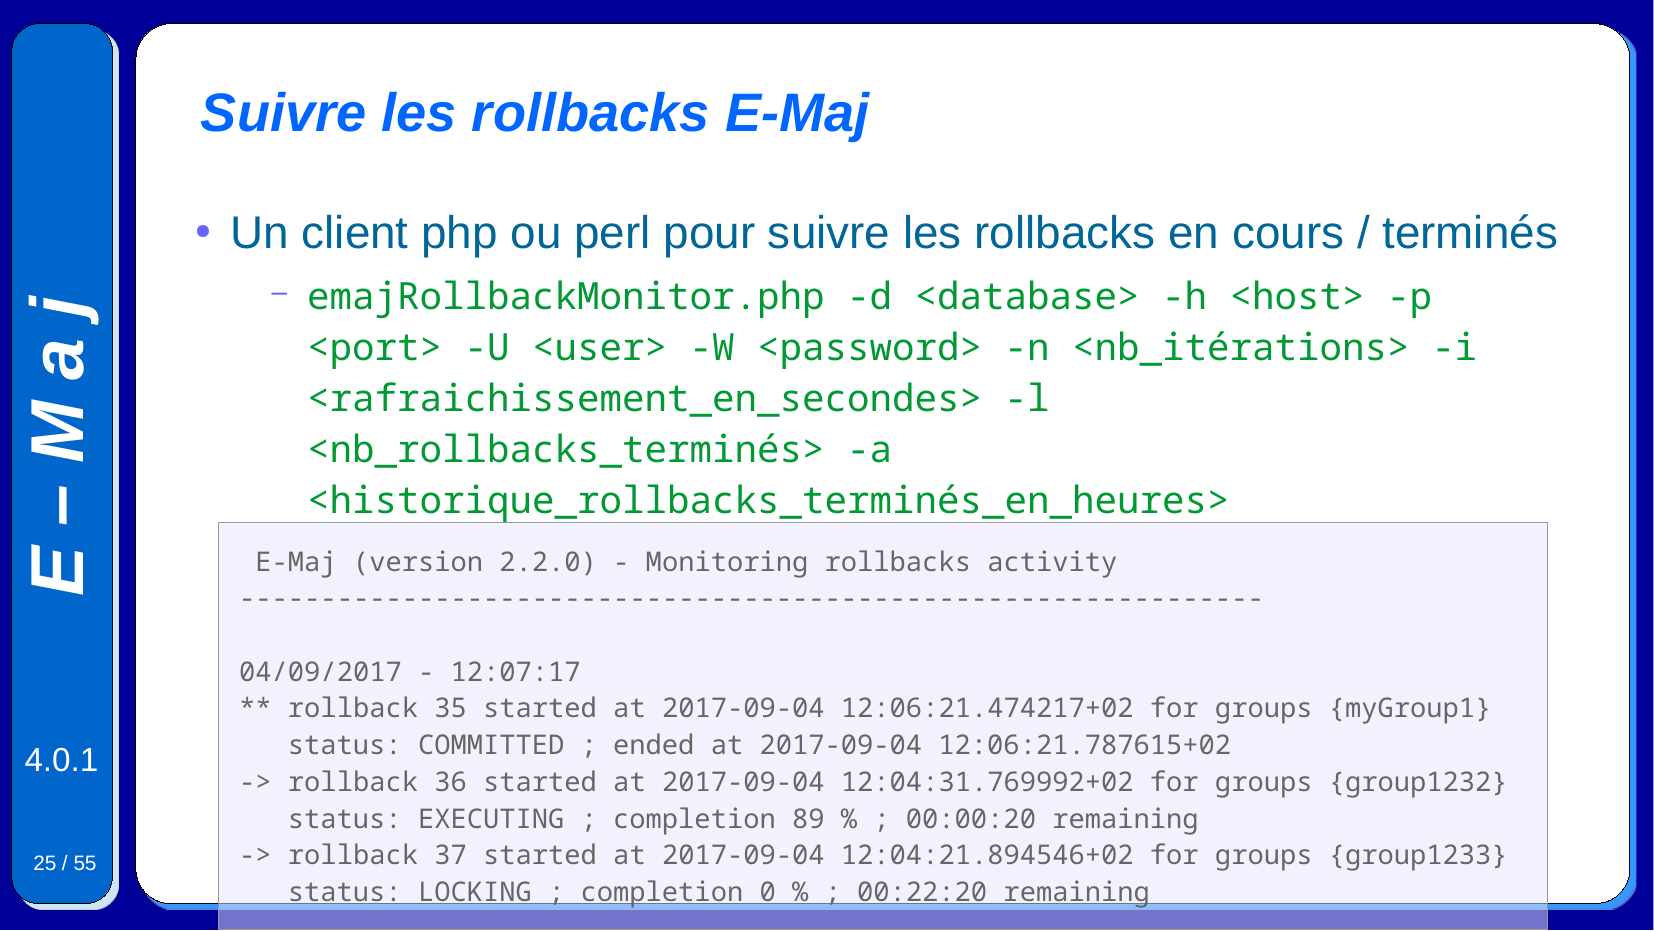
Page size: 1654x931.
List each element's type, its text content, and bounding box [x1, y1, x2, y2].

title Suivre les rollbacks E-Maj [200, 34, 1575, 191]
text_box E-Maj (version 2.2.0) - Monitoring rollbacks activity --------------------------------------------------------------- 04/09/2017 - 12:07:17 ** rollback 35 started at 2017-09-04 12:06:21.474217+02 for groups {myGroup1} status: COMMITTED ; ended at 2017-09-04 12:06:21.787615+02 -> rollback 36 started at 2017-09-04 12:04:31.769992+02 for groups {group1232} status: EXECUTING ; completion 89 % ; 00:00:20 remaining -> rollback 37 started at 2017-09-04 12:04:21.894546+02 for groups {group1233} status: LOCKING ; completion 0 % ; 00:22:20 remaining [218, 522, 1548, 878]
list Un client php ou perl pour suivre les rollbacks en cours / terminés emajRollbackMonitor.php -d <database> -h <host> -p <port> -U <user> -W <password> -n <nb_itérations> -i <rafraichissement_en_secondes> -l <nb_rollbacks_terminés> -a <historique_rollbacks_terminés_en_heures> [177, 206, 1587, 502]
